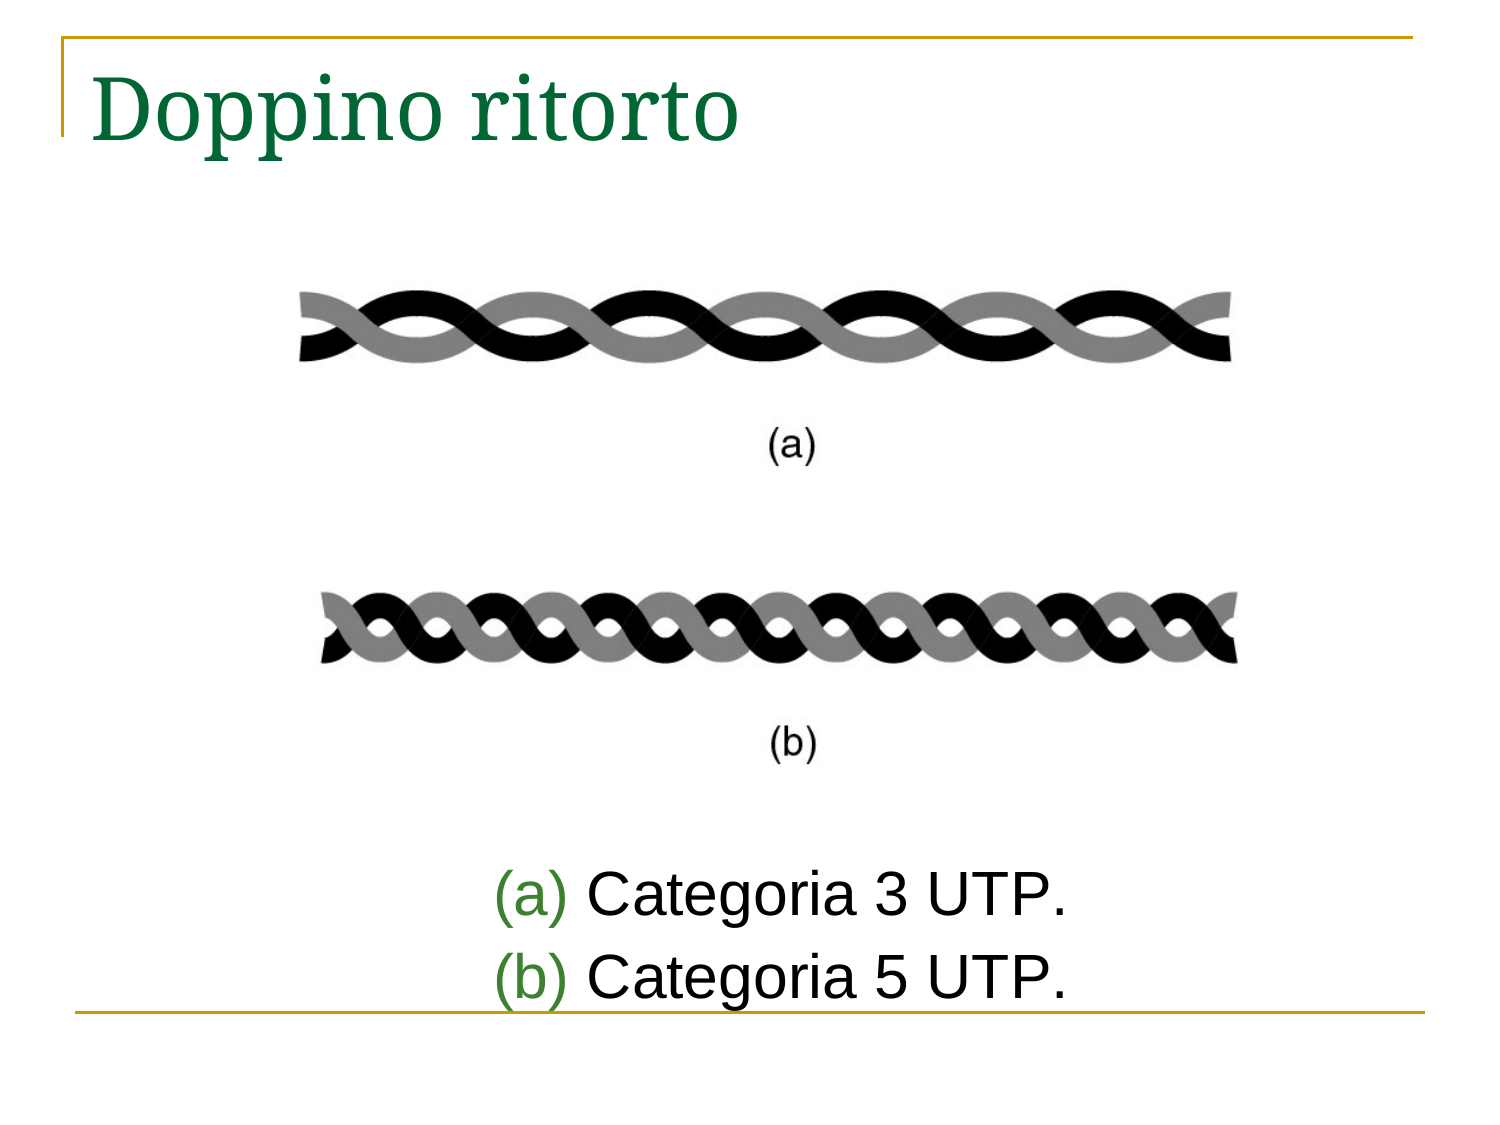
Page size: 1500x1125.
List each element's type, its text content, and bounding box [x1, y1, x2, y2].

title Doppino ritorto [75, 45, 1426, 233]
list (a) Categoria 3 UTP. (b) Categoria 5 UTP. [478, 854, 1500, 1020]
picture [297, 282, 1237, 482]
picture [296, 565, 1239, 769]
